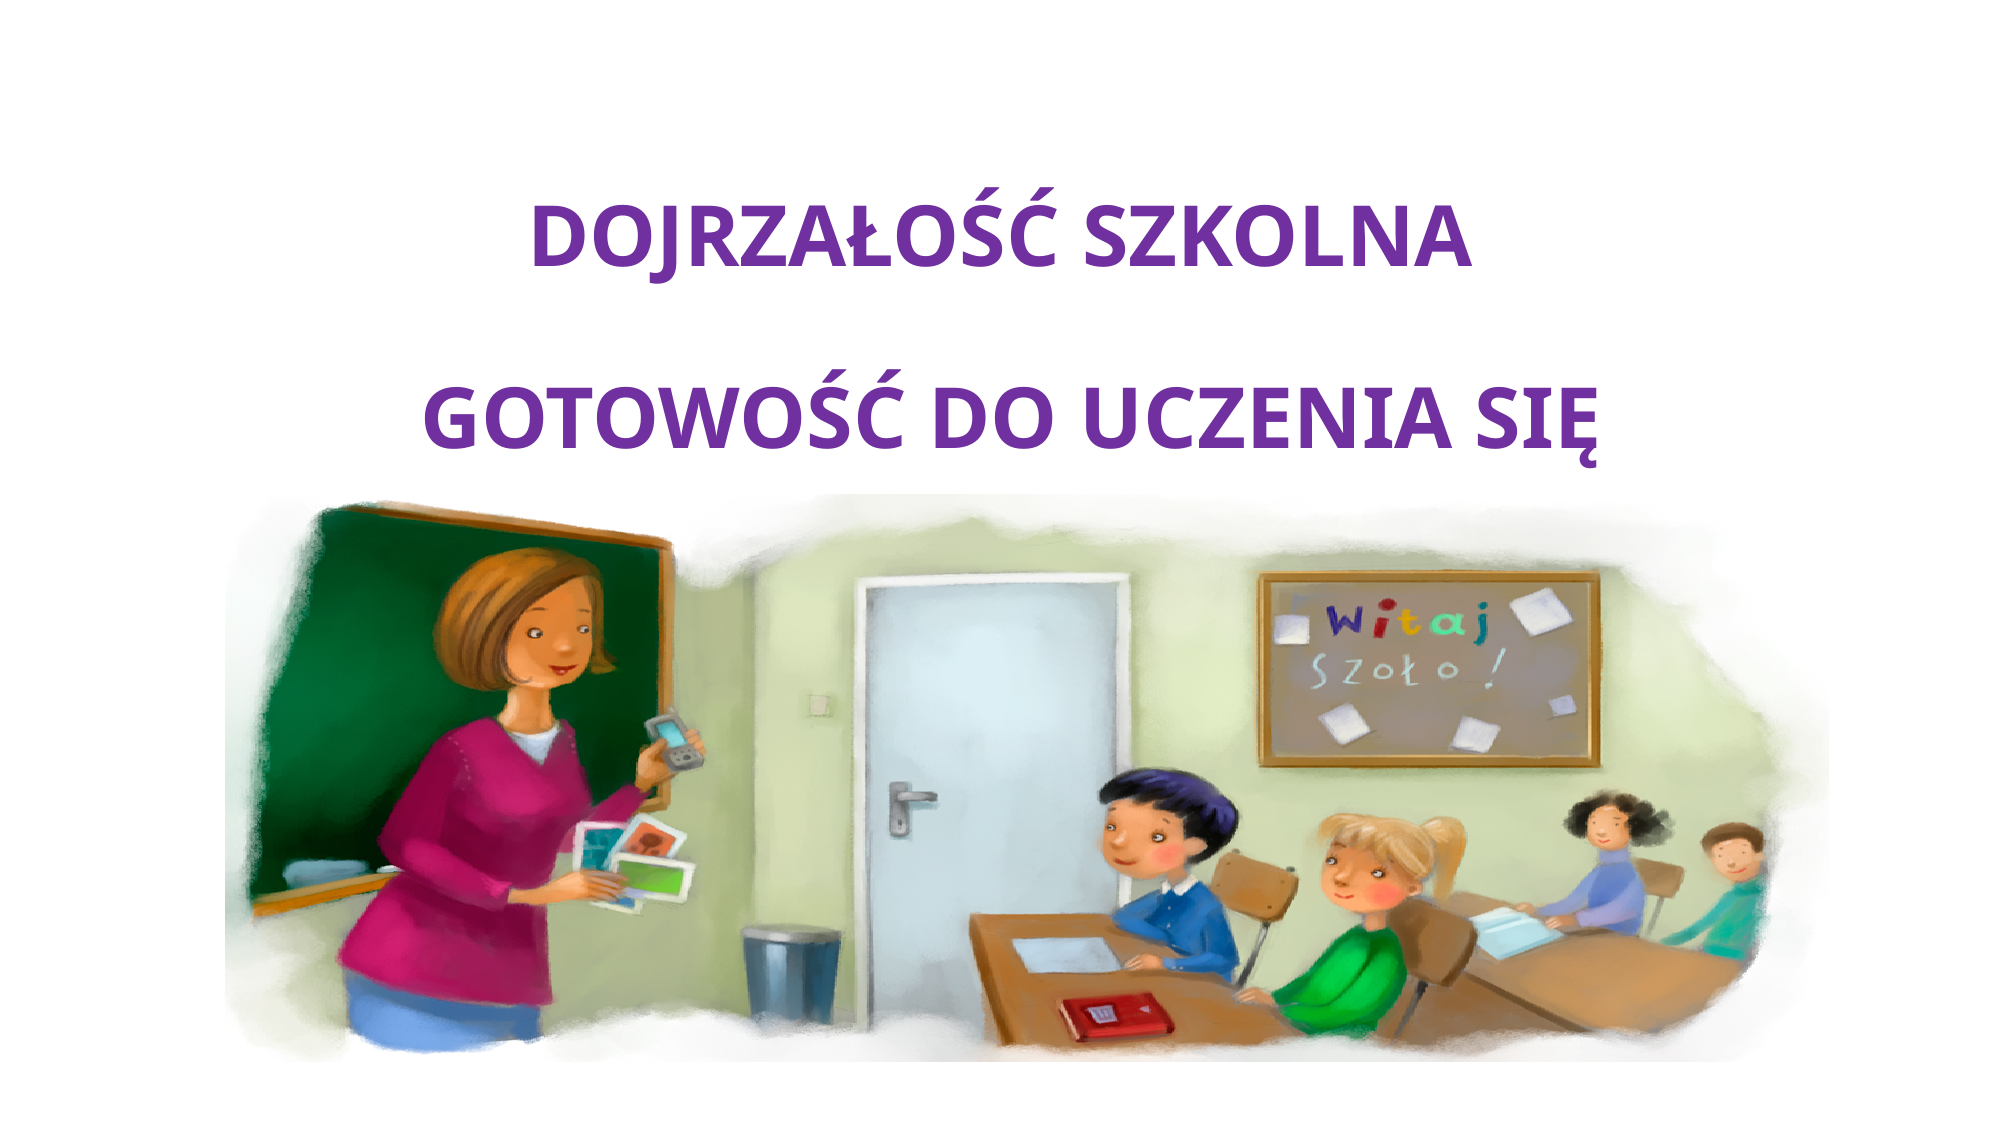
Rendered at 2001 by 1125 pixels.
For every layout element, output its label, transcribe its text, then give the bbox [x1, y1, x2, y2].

title DOJRZAŁOŚĆ SZKOLNA GOTOWOŚĆ DO UCZENIA SIĘ [249, 184, 1750, 494]
picture [225, 494, 1829, 1062]
